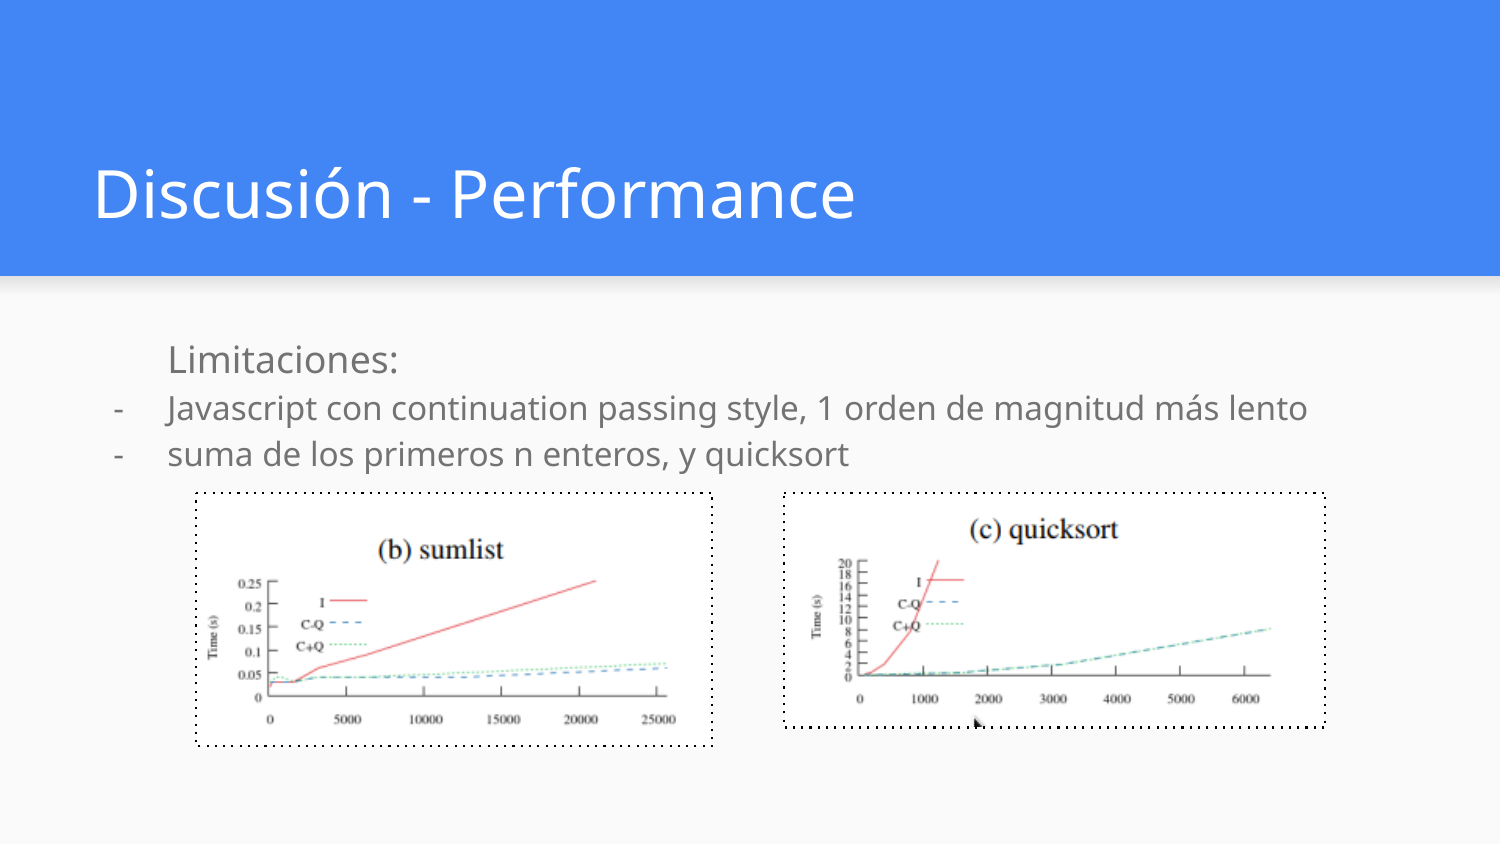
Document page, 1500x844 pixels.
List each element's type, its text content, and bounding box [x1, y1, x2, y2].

picture [785, 493, 1325, 727]
picture [197, 493, 712, 746]
title Discusión - Performance [77, 121, 1427, 248]
list Limitaciones: Javascript con continuation passing style, 1 orden de magnitud más lento suma de los primeros n enteros, y quicksort [77, 314, 1427, 760]
